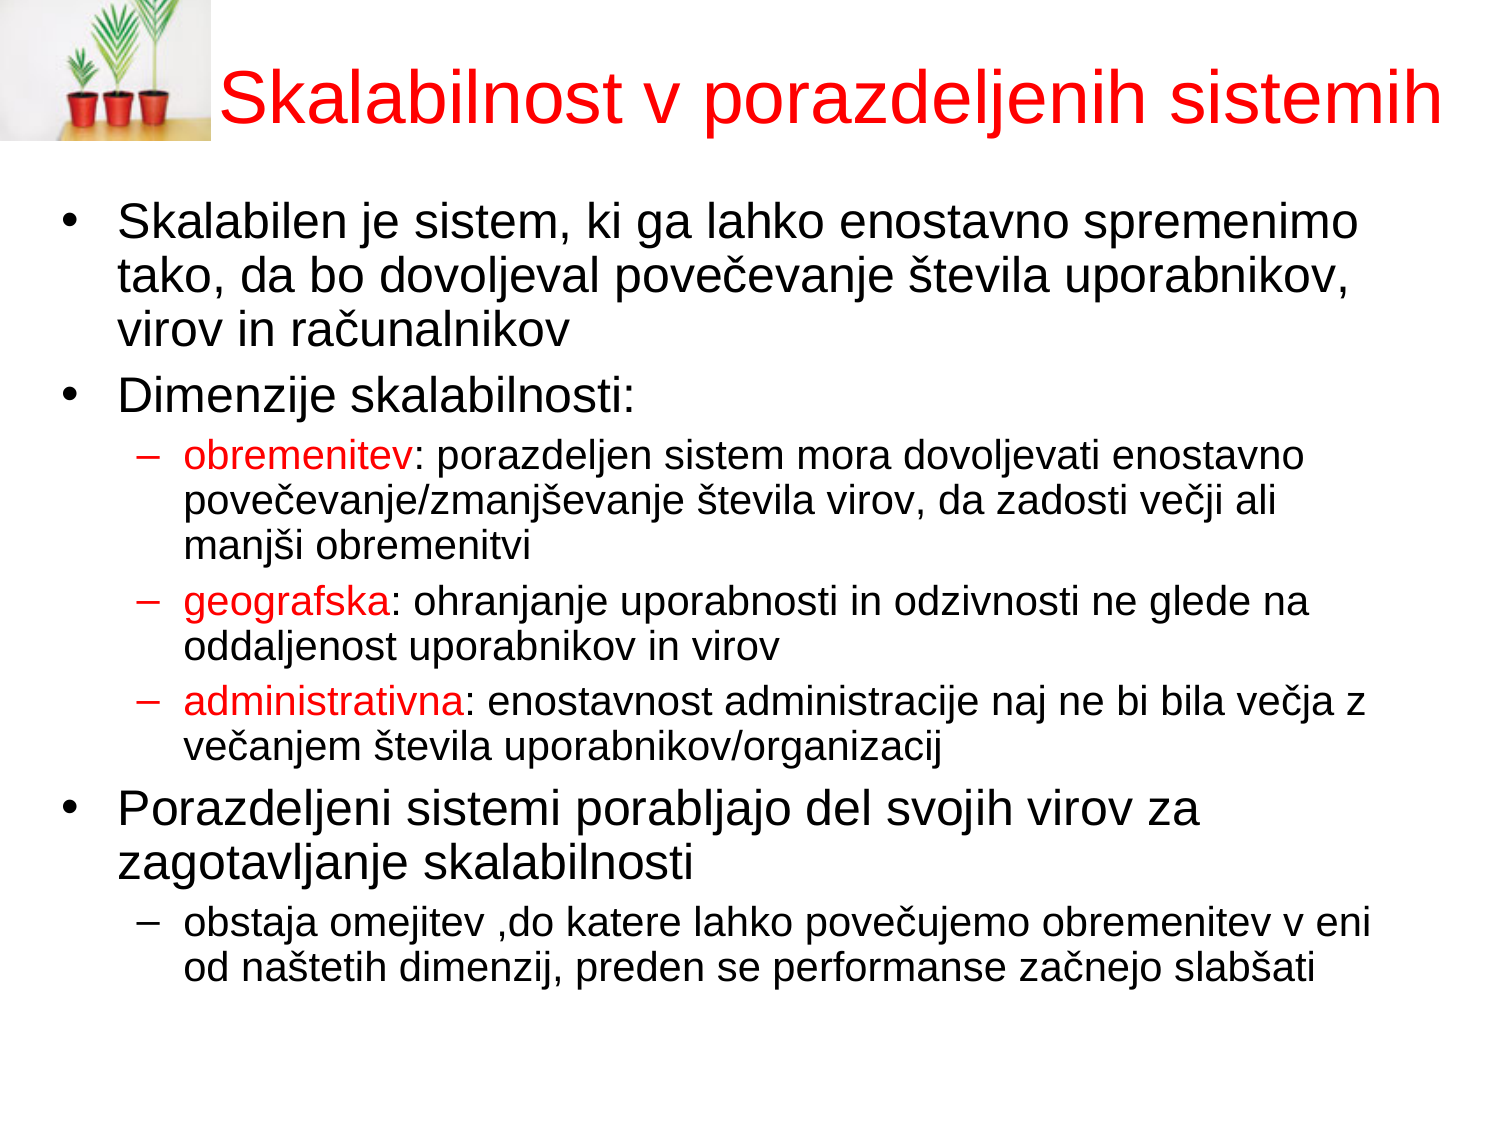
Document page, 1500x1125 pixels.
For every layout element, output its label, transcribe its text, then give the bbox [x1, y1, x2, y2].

title Skalabilnost v porazdeljenih sistemih [164, 0, 1500, 188]
picture [0, 0, 211, 141]
text_box Skalabilen je sistem, ki ga lahko enostavno spremenimo tako, da bo dovoljeval povečevanje števila uporabnikov, virov in računalnikov Dimenzije skalabilnosti: obremenitev: porazdeljen sistem mora dovoljevati enostavno povečevanje/zmanjševanje števila virov, da zadosti večji ali manjši obremenitvi geografska: ohranjanje uporabnosti in odzivnosti ne glede na oddaljenost uporabnikov in virov administrativna: enostavnost administracije naj ne bi bila večja z večanjem števila uporabnikov/organizacij Porazdeljeni sistemi porabljajo del svojih virov za zagotavljanje skalabilnosti obstaja omejitev ,do katere lahko povečujemo obremenitev v eni od naštetih dimenzij, preden se performanse začnejo slabšati [46, 187, 1412, 968]
